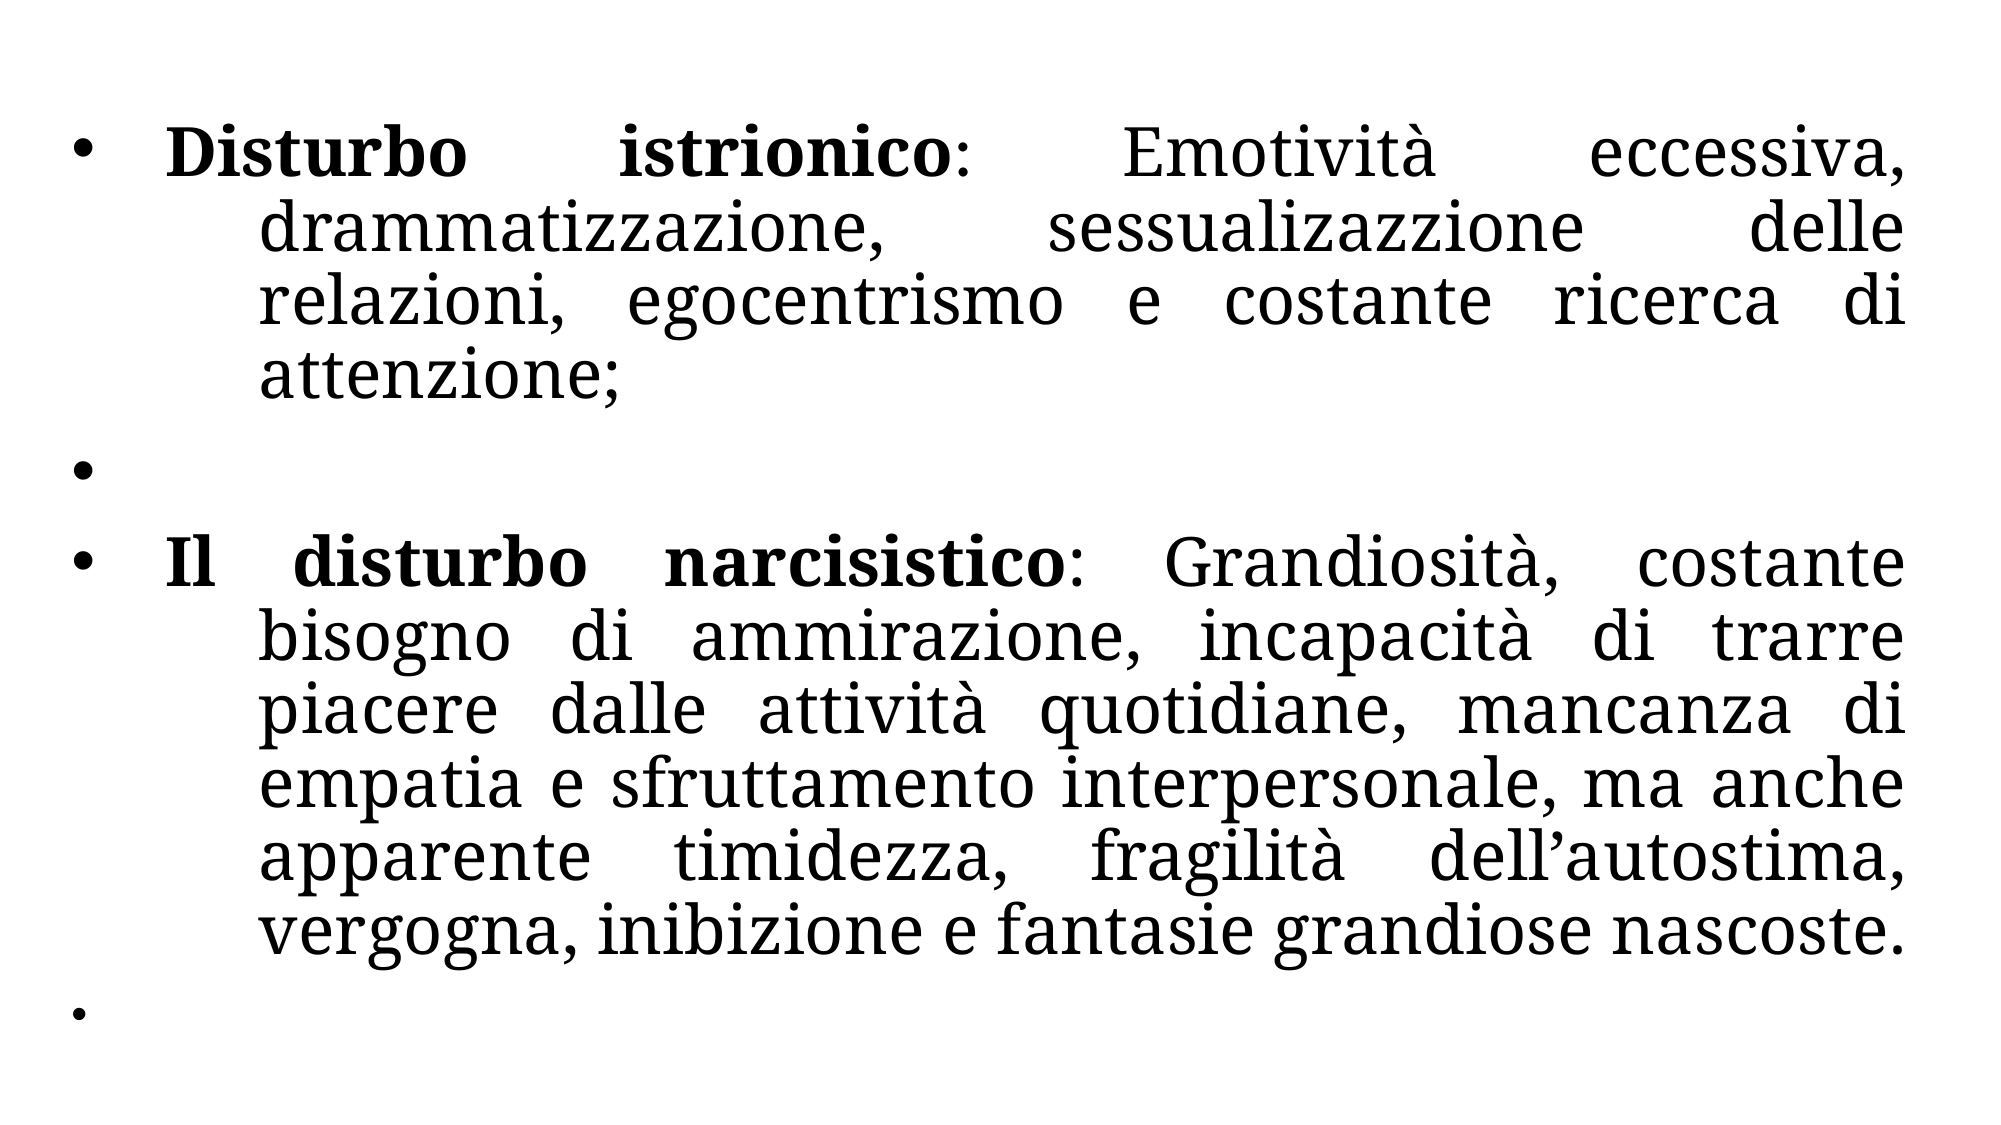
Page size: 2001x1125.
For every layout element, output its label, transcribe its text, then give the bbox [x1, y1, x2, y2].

list Disturbo istrionico: Emotività eccessiva, drammatizzazione, sessualizazzione delle relazioni, egocentrismo e costante ricerca di attenzione; Il disturbo narcisistico: Grandiosità, costante bisogno di ammirazione, incapacità di trarre piacere dalle attività quotidiane, mancanza di empatia e sfruttamento interpersonale, ma anche apparente timidezza, fragilità dell’autostima, vergogna, inibizione e fantasie grandiose nascoste. [56, 103, 1926, 1014]
